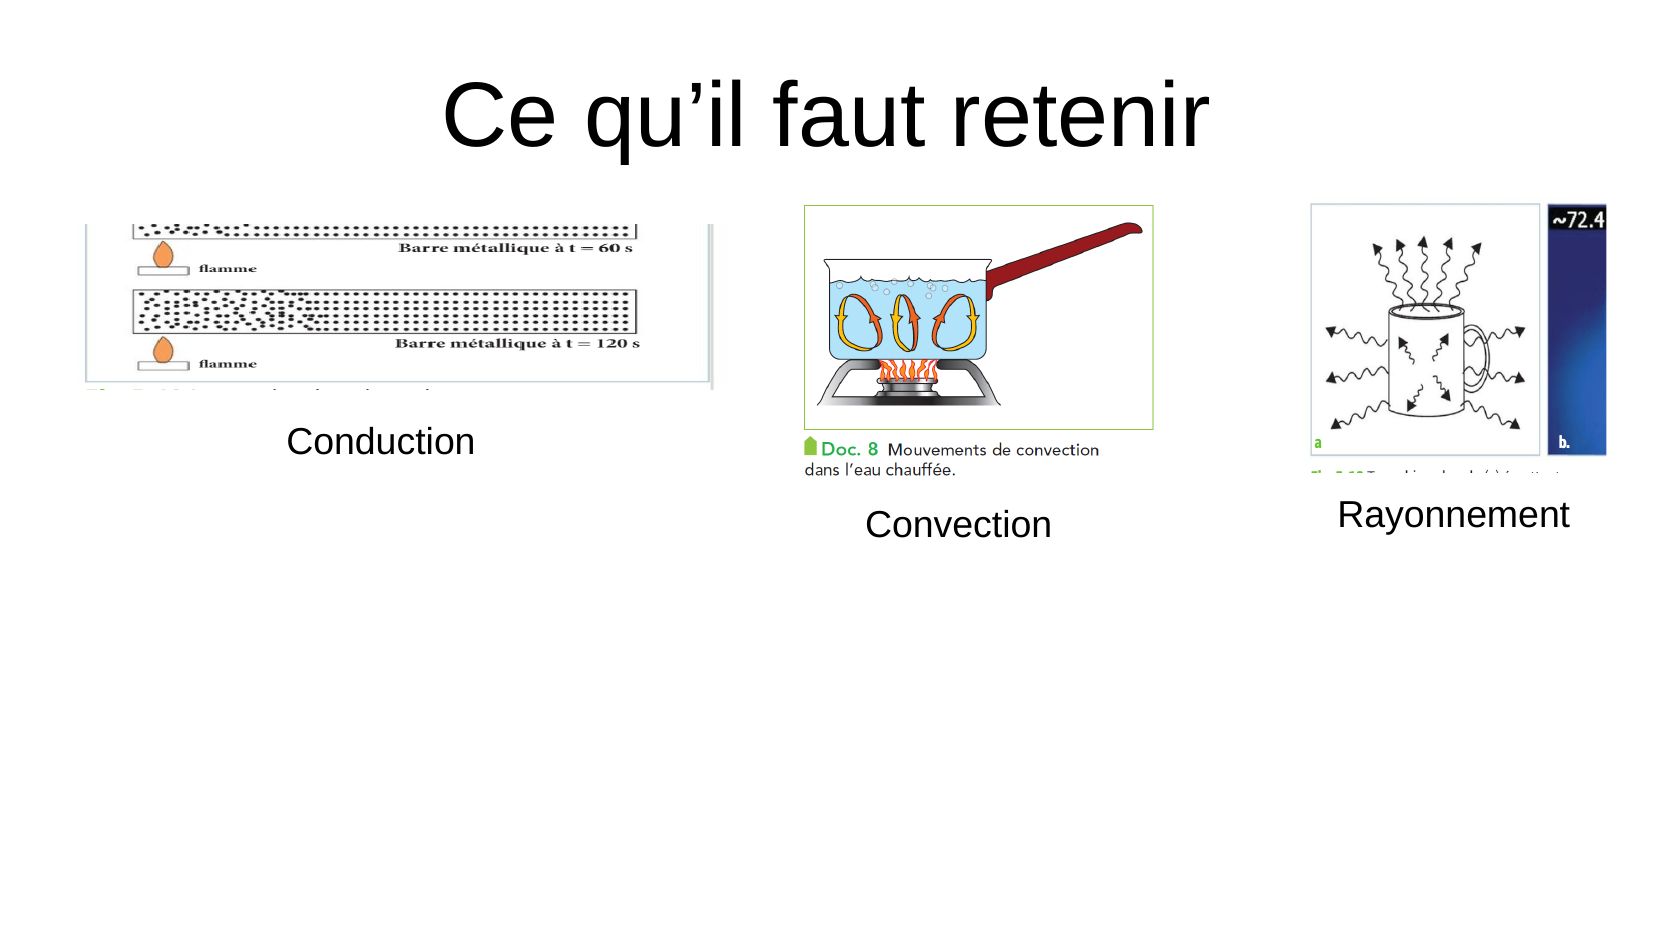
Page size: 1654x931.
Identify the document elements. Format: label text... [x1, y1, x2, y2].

text_box Conduction [271, 413, 615, 471]
text_box Rayonnement [1322, 486, 1654, 544]
picture [69, 224, 733, 390]
picture [791, 192, 1171, 482]
title Ce qu’il faut retenir [82, 37, 1571, 193]
text_box Convection [850, 496, 1193, 553]
picture [1295, 188, 1607, 473]
